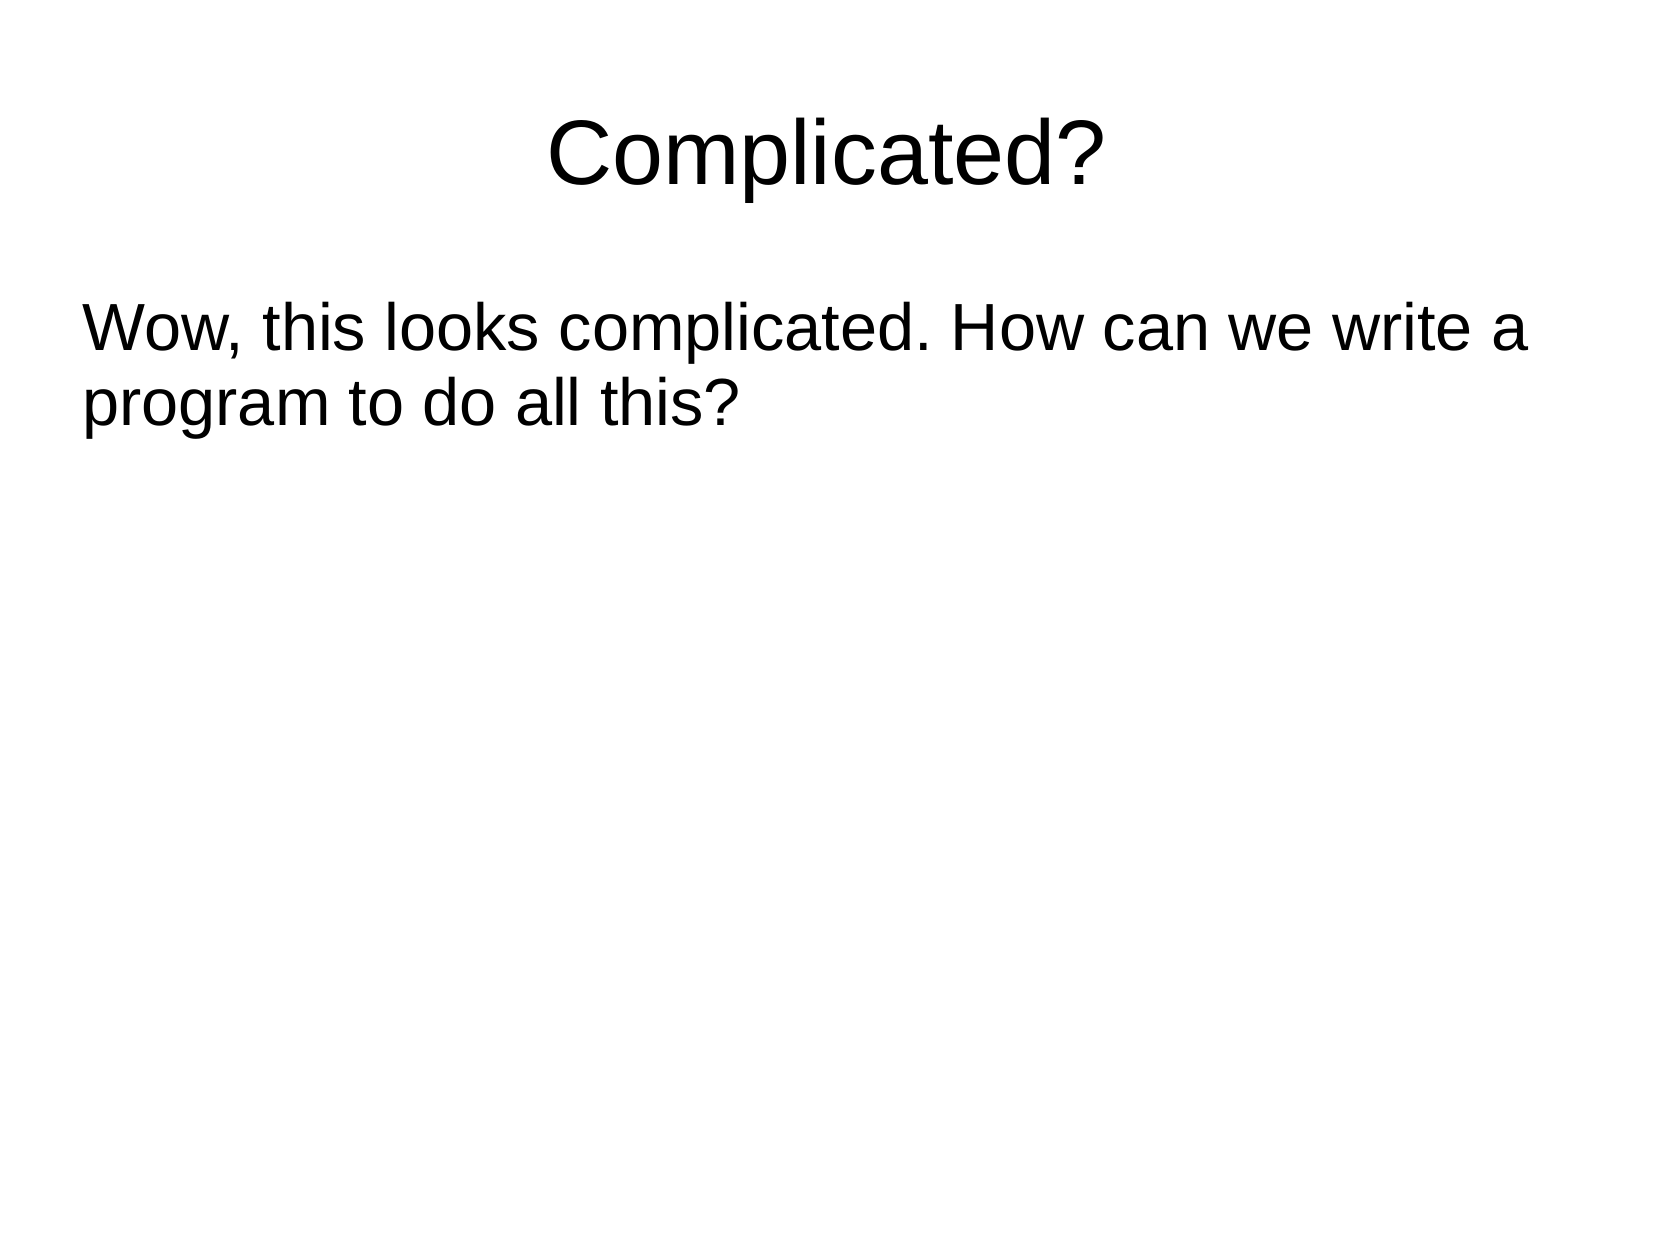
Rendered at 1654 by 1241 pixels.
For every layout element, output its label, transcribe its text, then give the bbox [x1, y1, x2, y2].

title Complicated? [82, 49, 1571, 257]
list Wow, this looks complicated. How can we write a program to do all this? [82, 290, 1571, 1010]
